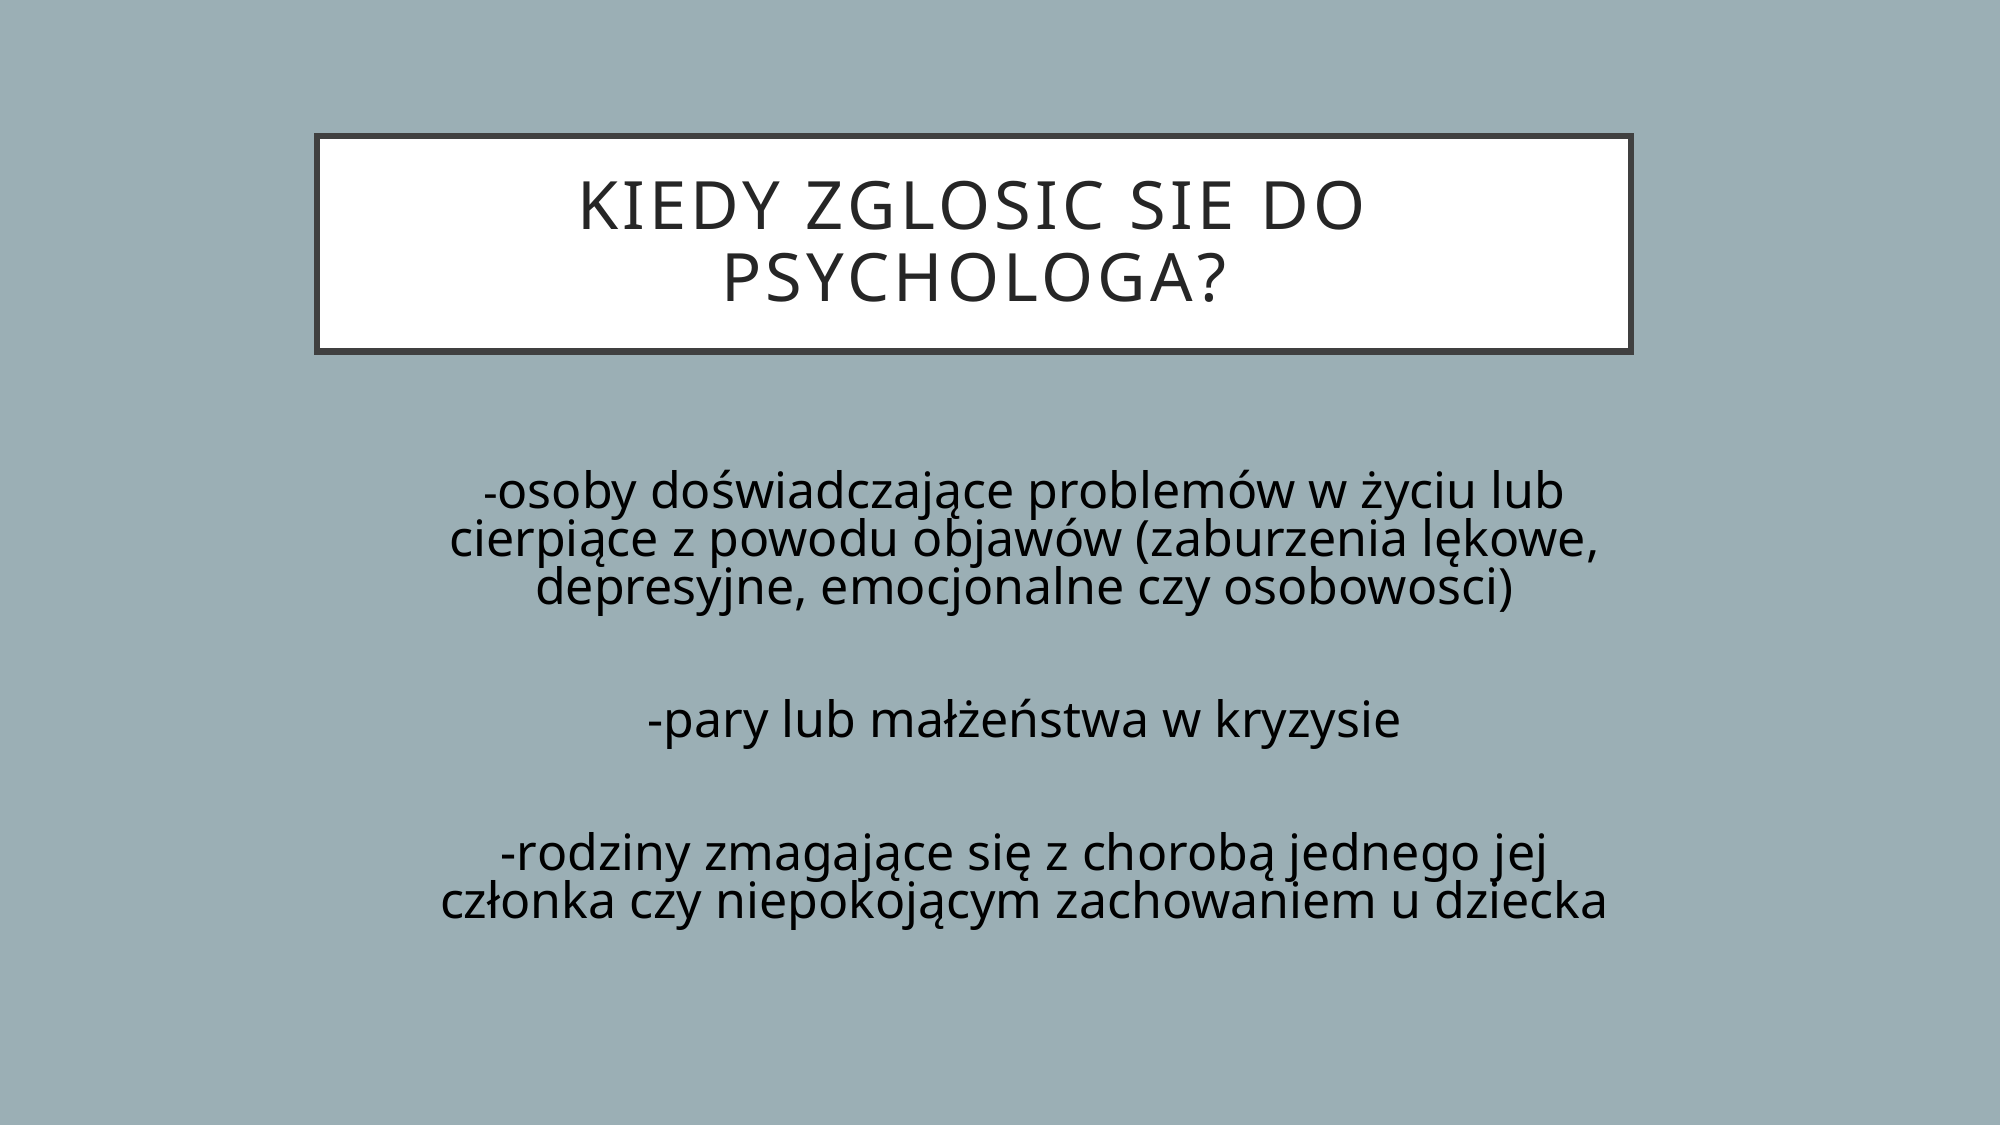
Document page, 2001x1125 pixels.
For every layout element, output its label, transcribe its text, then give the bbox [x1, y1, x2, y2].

title Kiedy zglosic sie do psychologa? [317, 135, 1631, 352]
subtitle -osoby doświadczające problemów w życiu lub cierpiące z powodu objawów (zaburzenia lękowe, depresyjne, emocjonalne czy osobowosci) -pary lub małżeństwa w kryzysie -rodziny zmagające się z chorobą jednego jej członka czy niepokojącym zachowaniem u dziecka [418, 462, 1631, 1007]
